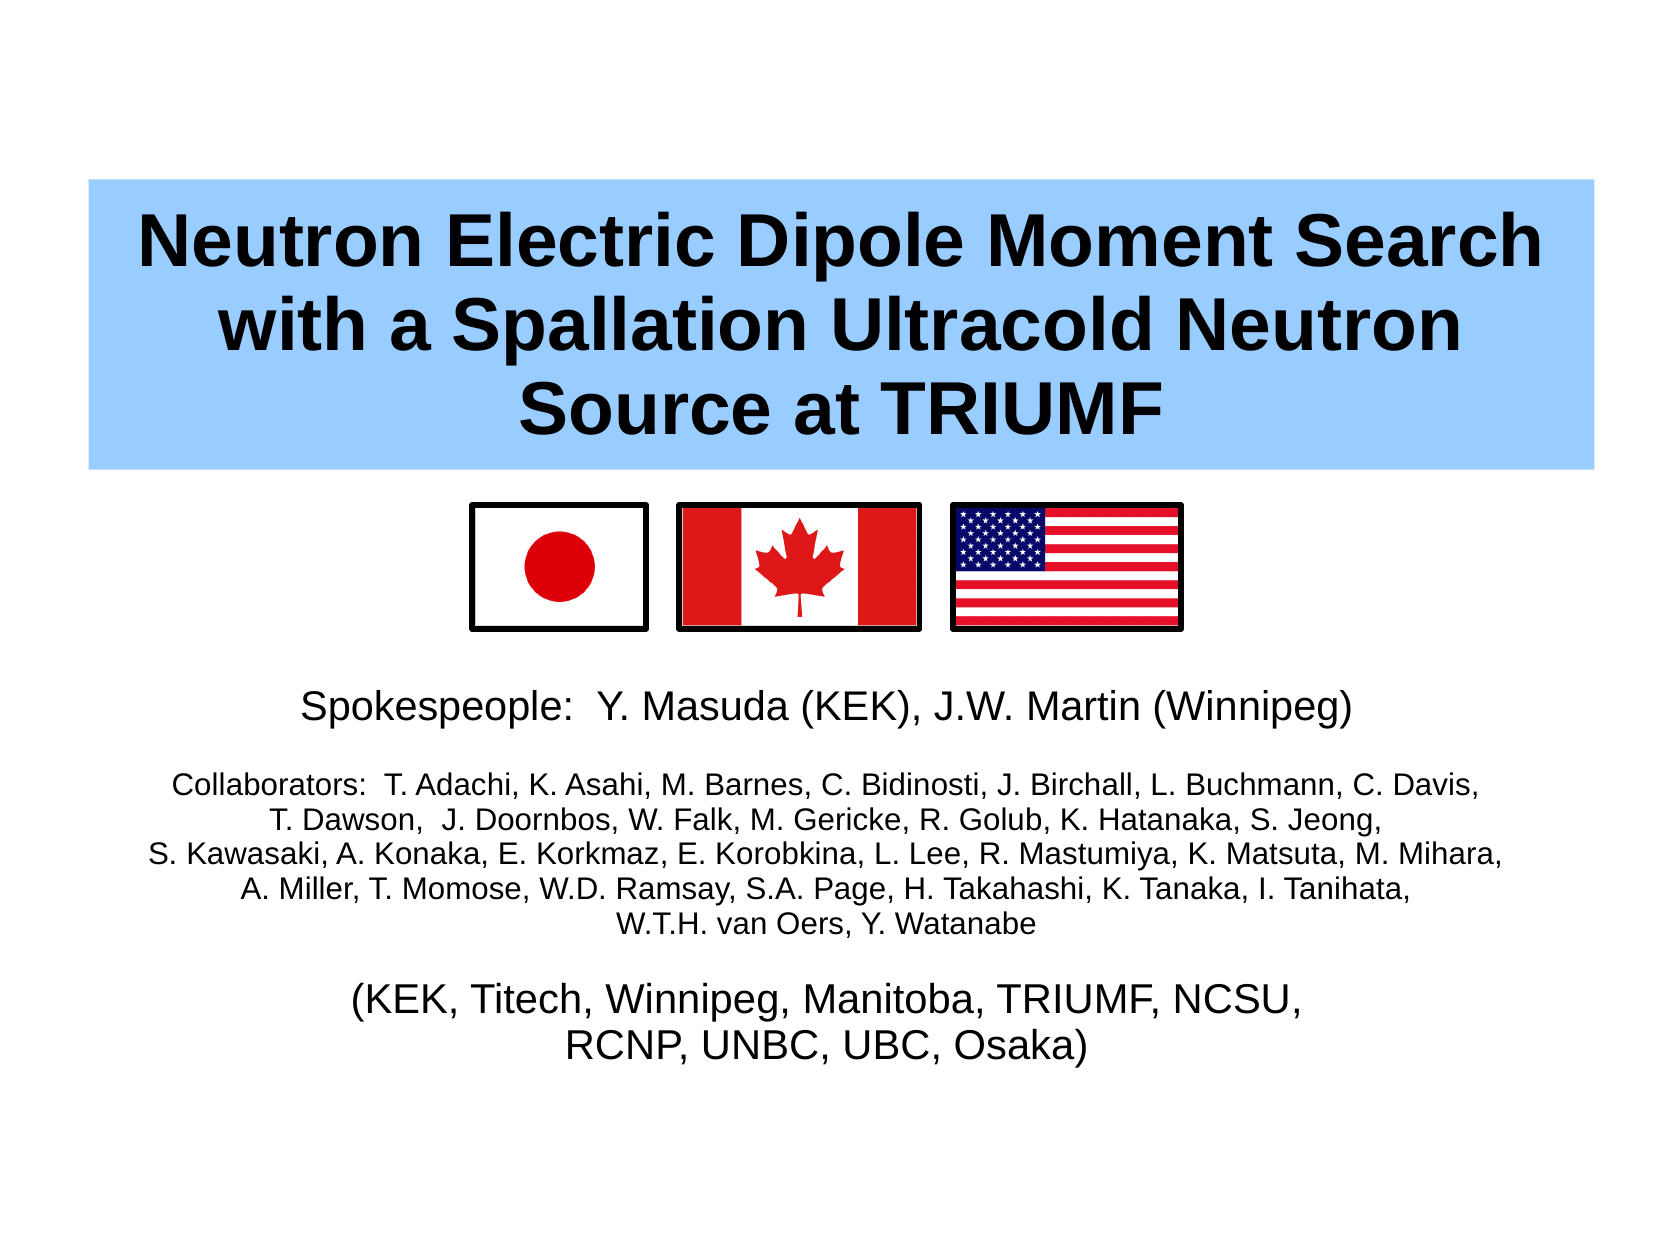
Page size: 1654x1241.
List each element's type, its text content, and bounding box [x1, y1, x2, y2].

picture [682, 507, 917, 626]
title Neutron Electric Dipole Moment Search with a Spallation Ultracold Neutron Source at TRIUMF [88, 179, 1595, 470]
picture [955, 507, 1179, 626]
subtitle Collaborators: T. Adachi, K. Asahi, M. Barnes, C. Bidinosti, J. Birchall, L. Buchmann, C. Davis, T. Dawson, J. Doornbos, W. Falk, M. Gericke, R. Golub, K. Hatanaka, S. Jeong, S. Kawasaki, A. Konaka, E. Korkmaz, E. Korobkina, L. Lee, R. Mastumiya, K. Matsuta, M. Mihara, A. Miller, T. Momose, W.D. Ramsay, S.A. Page, H. Takahashi, K. Tanaka, I. Tanihata, W.T.H. van Oers, Y. Watanabe (KEK, Titech, Winnipeg, Manitoba, TRIUMF, NCSU, RCNP, UNBC, UBC, Osaka) [88, 748, 1565, 1087]
picture [475, 507, 644, 626]
text_box Spokespeople: Y. Masuda (KEK), J.W. Martin (Winnipeg) [428, 678, 1226, 735]
